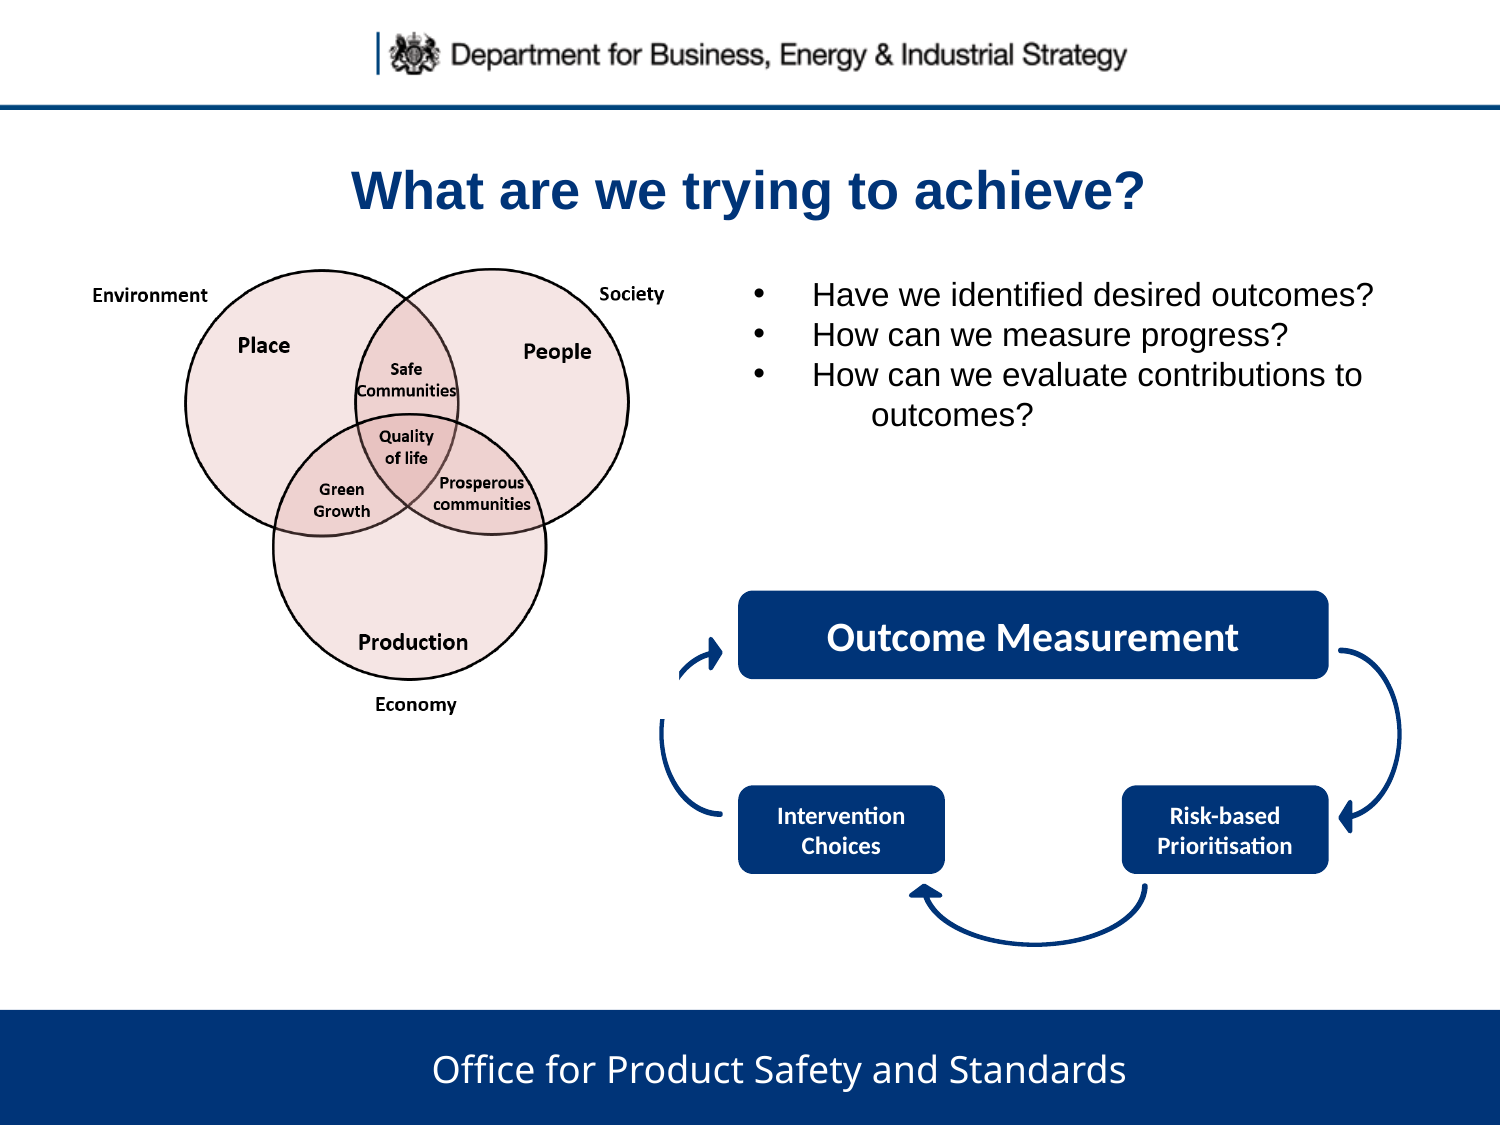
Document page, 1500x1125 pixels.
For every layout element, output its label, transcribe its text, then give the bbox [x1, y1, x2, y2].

text_box Office for Product Safety and Standards [0, 1009, 1500, 1125]
text_box Risk-based Prioritisation [1121, 785, 1329, 874]
text_box [680, 638, 721, 676]
text_box Outcome Measurement [738, 590, 1329, 680]
text_box [661, 719, 721, 815]
picture [0, 0, 1500, 110]
text_box What are we trying to achieve? [88, 147, 1412, 229]
picture [88, 265, 680, 719]
text_box Have we identified desired outcomes? How can we measure progress? How can we evaluate contributions to outcomes? [738, 265, 1418, 443]
text_box [1340, 649, 1400, 832]
text_box [910, 885, 1146, 945]
text_box Intervention Choices [738, 785, 945, 874]
